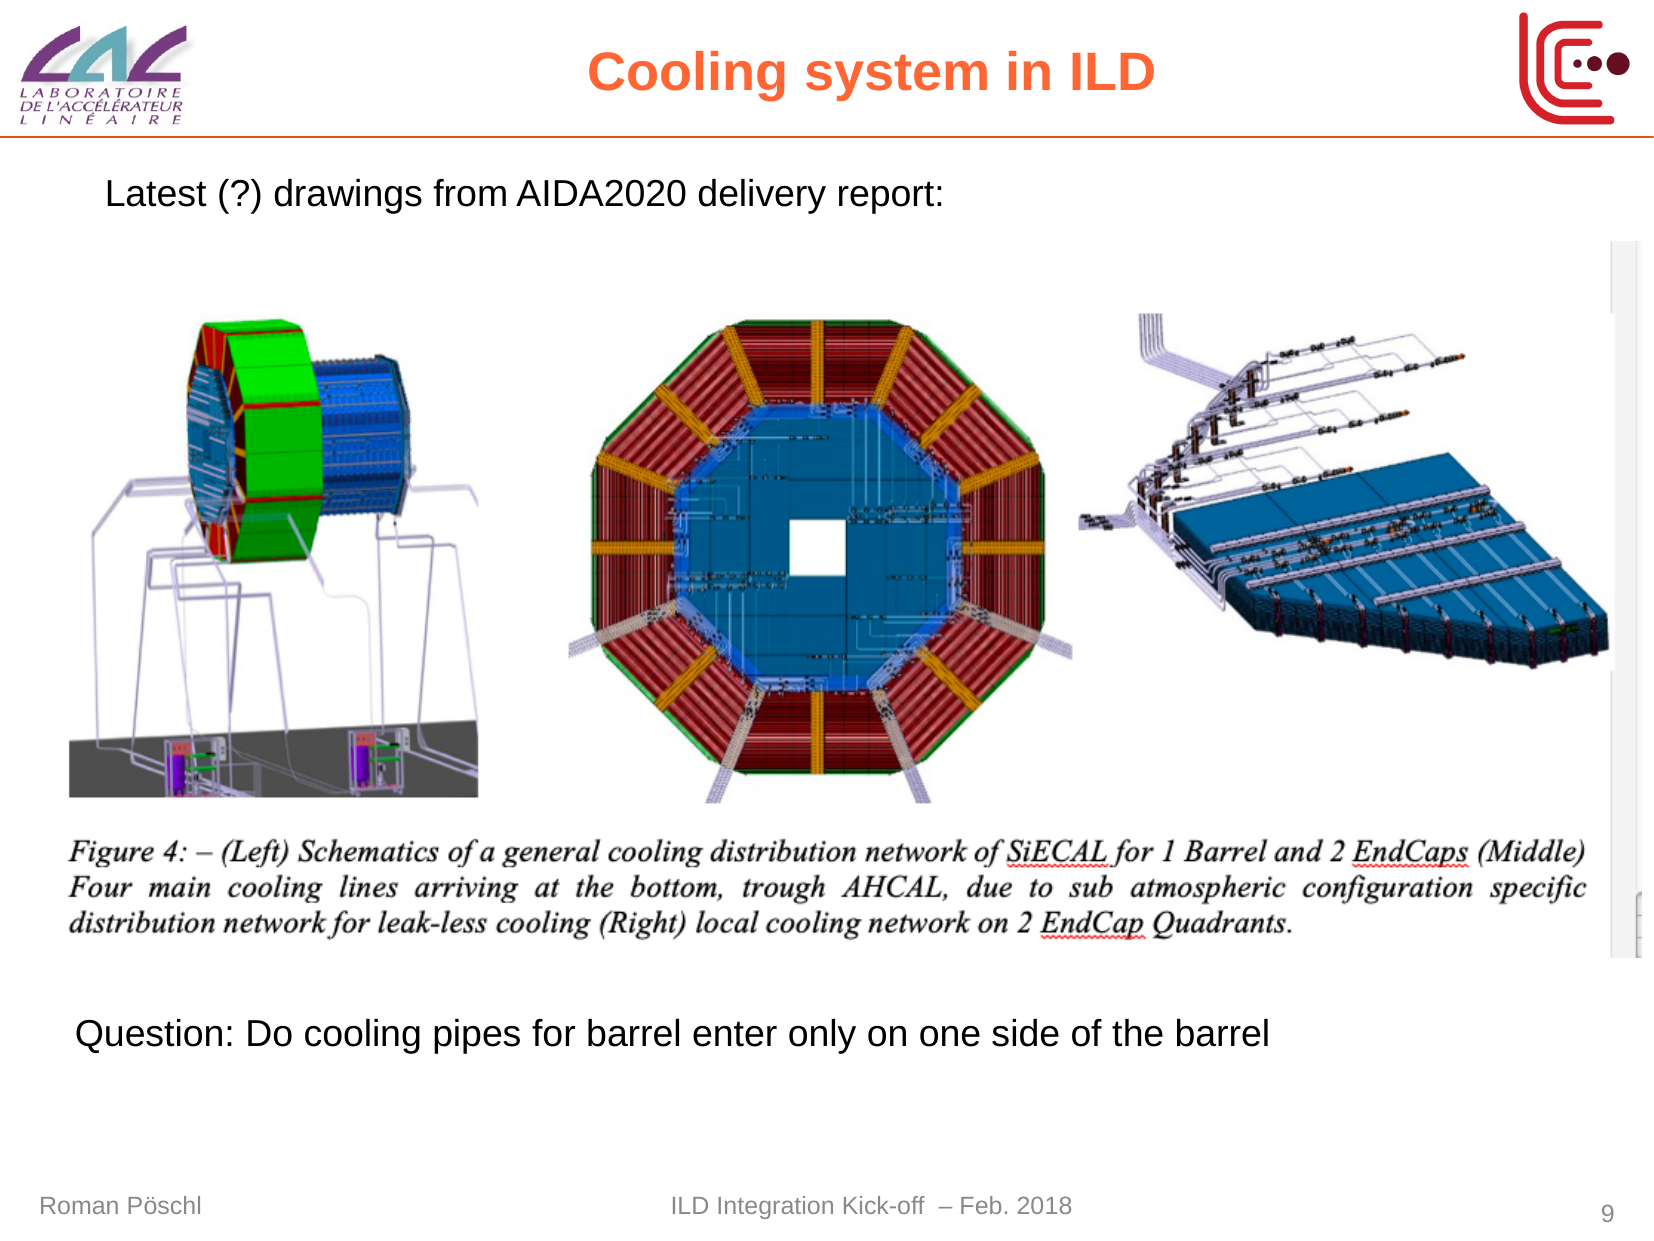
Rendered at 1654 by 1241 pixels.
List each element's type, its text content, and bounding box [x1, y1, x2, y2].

title Cooling system in ILD [128, 29, 1617, 113]
text_box Question: Do cooling pipes for barrel enter only on one side of the barrel [60, 1005, 1299, 1062]
picture [19, 241, 1642, 958]
picture [17, 22, 199, 127]
picture [1508, 2, 1641, 135]
text_box Latest (?) drawings from AIDA2020 delivery report: [90, 165, 964, 222]
